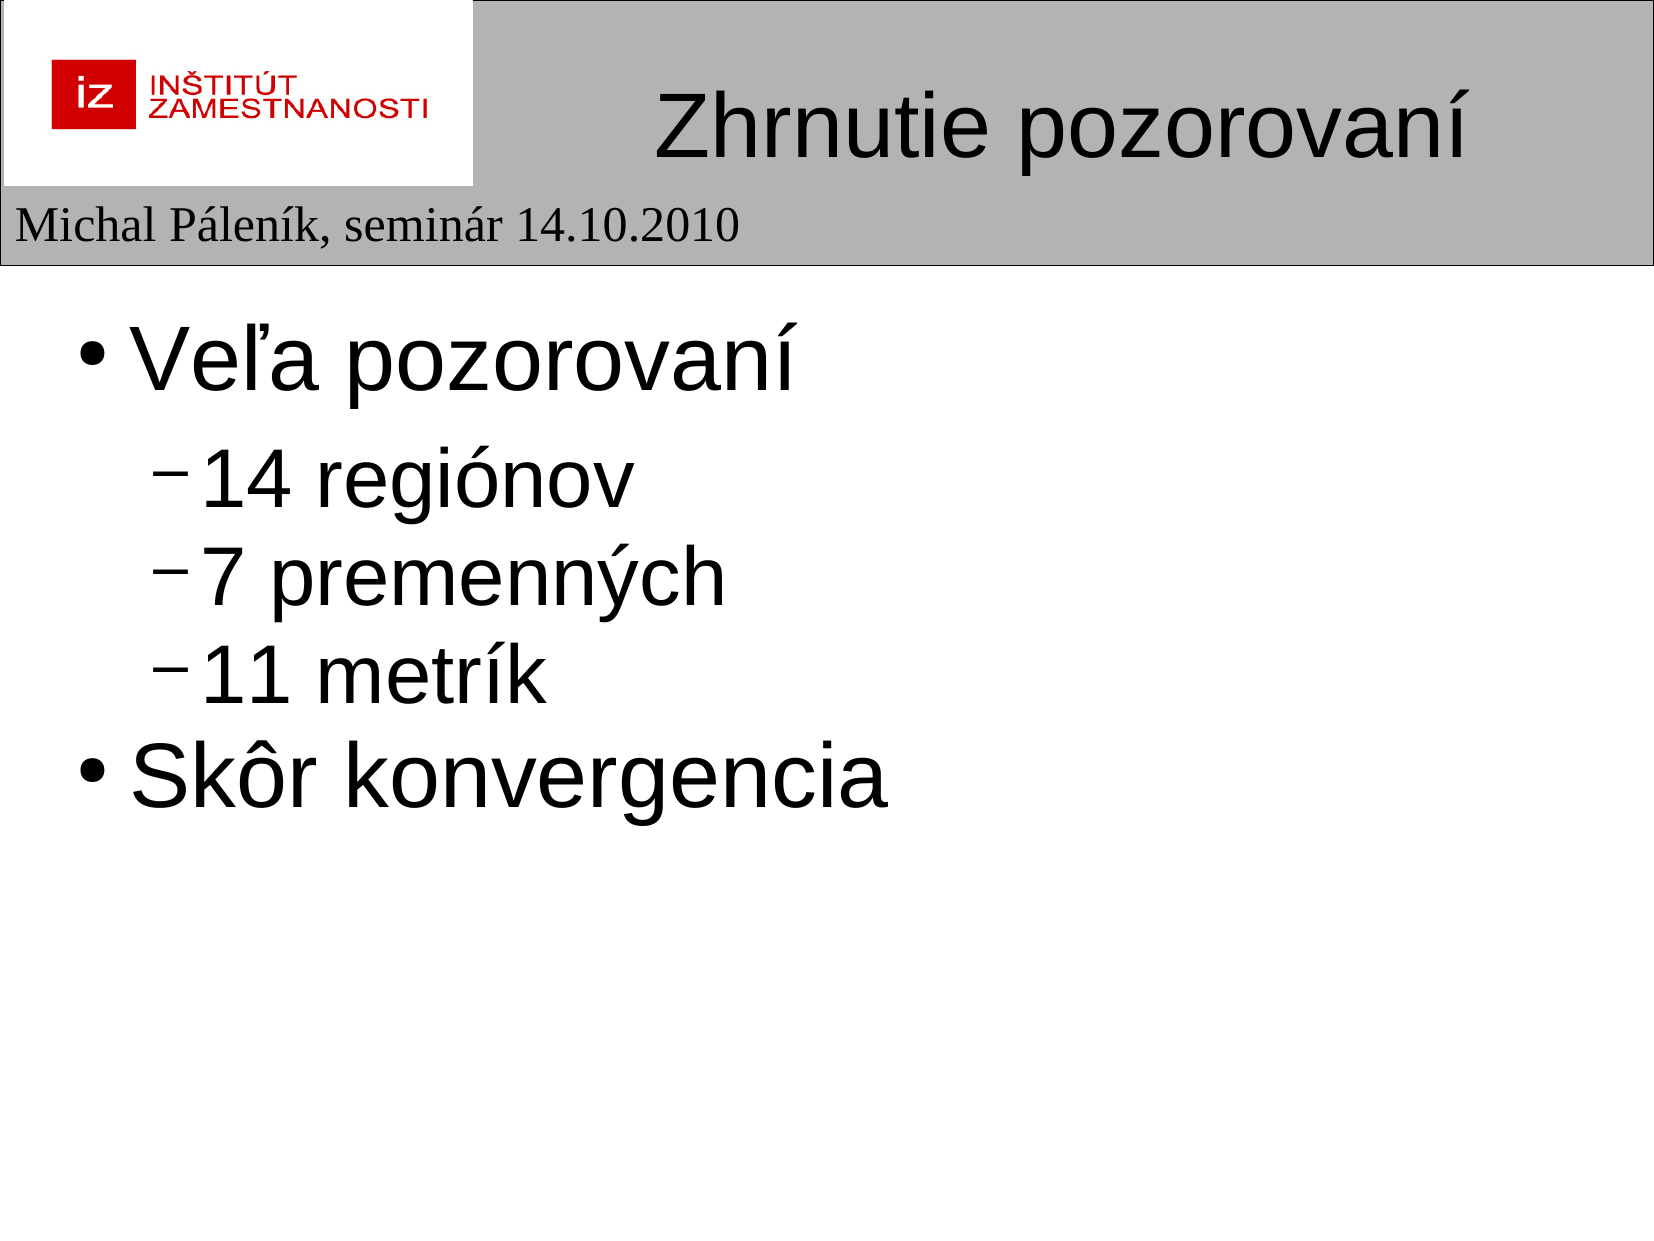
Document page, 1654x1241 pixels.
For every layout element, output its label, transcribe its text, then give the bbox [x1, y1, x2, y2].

picture [4, 0, 473, 186]
title Zhrnutie pozorovaní [561, 37, 1565, 229]
list Veľa pozorovaní 14 regiónov 7 premenných 11 metrík Skôr konvergencia [59, 324, 1625, 1167]
